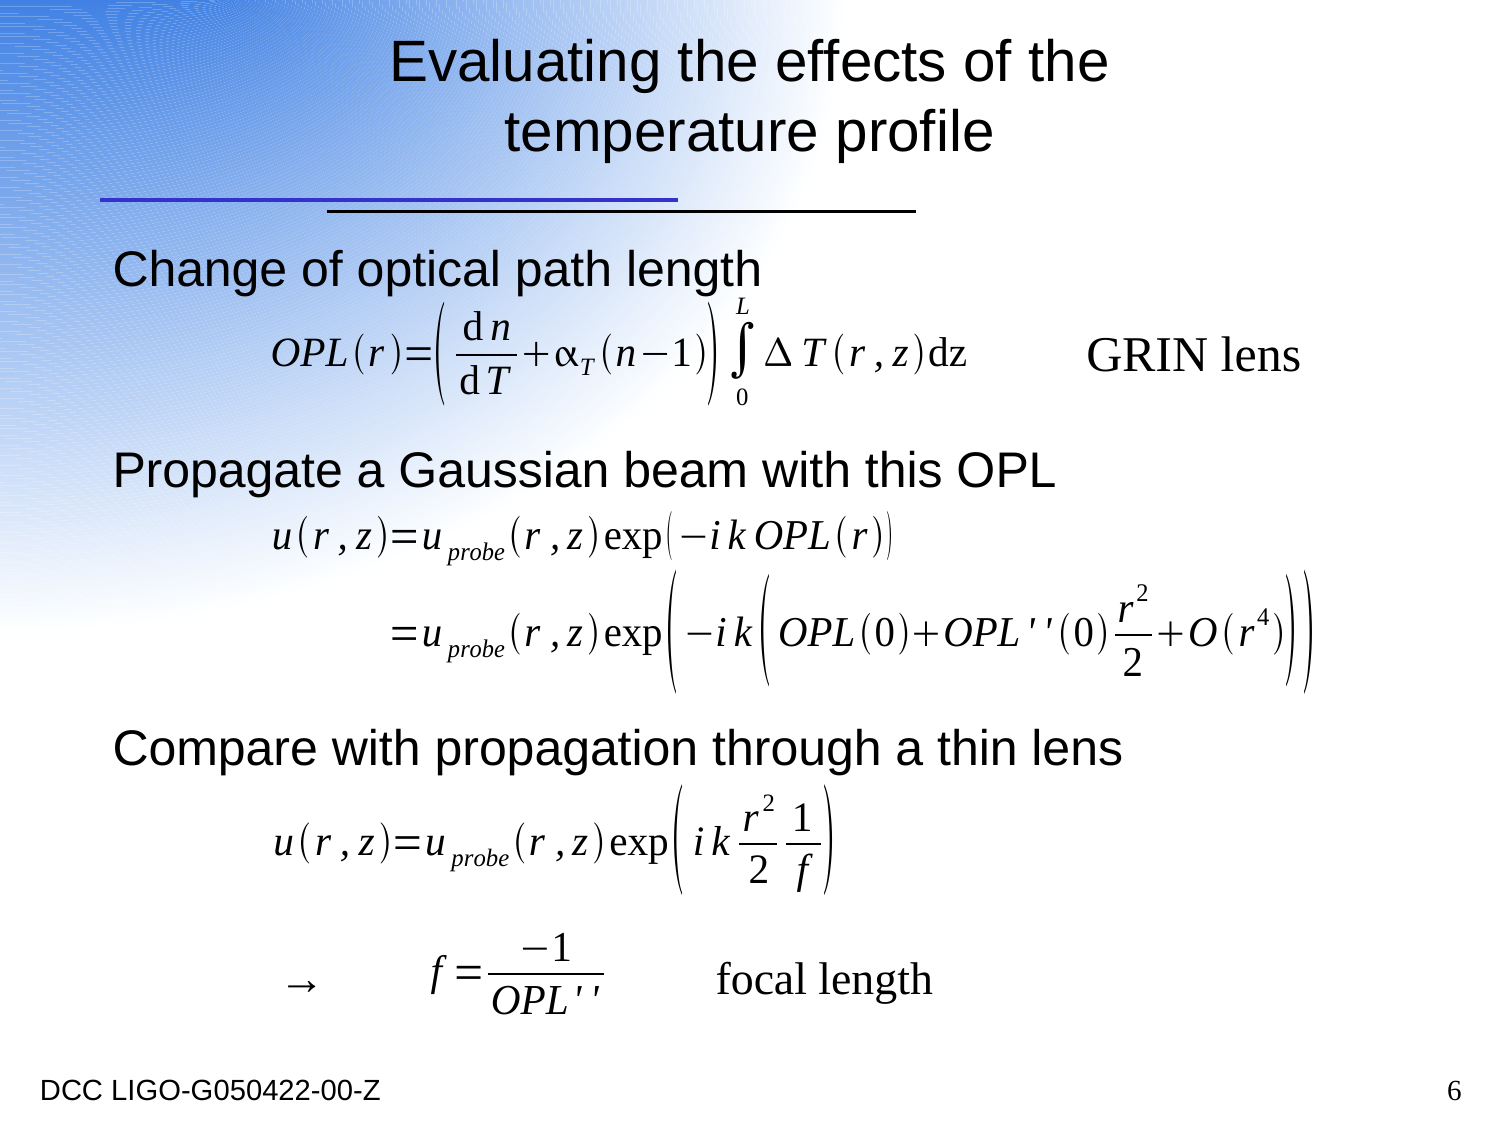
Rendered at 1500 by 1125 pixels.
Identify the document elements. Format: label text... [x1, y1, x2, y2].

list Change of optical path length [112, 237, 1388, 438]
title Evaluating the effects of the temperature profile [112, 24, 1388, 163]
list Propagate a Gaussian beam with this OPL [112, 438, 1388, 715]
chart [264, 292, 974, 411]
list Compare with propagation through a thin lens [112, 715, 1388, 1125]
text_box → focal length [278, 951, 934, 1003]
text_box GRIN lens [1086, 324, 1302, 381]
